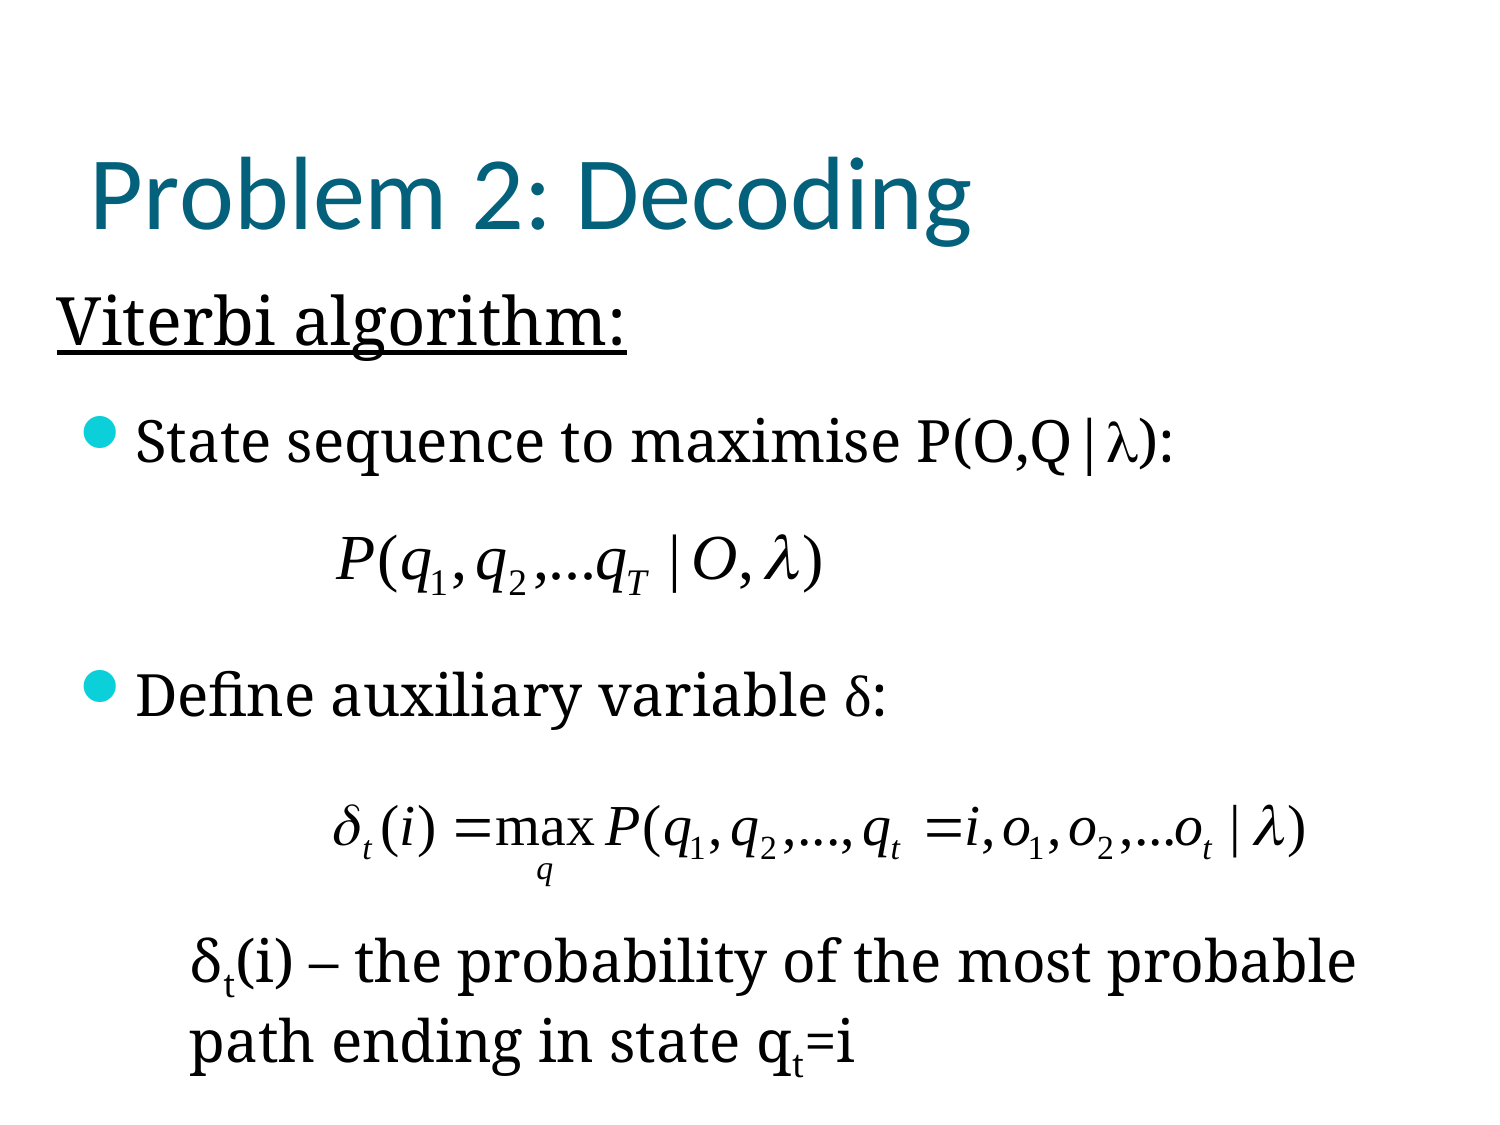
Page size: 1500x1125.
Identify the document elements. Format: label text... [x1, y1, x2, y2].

text_box δt(i) – the probability of the most probable path ending in state qt=i [175, 916, 1374, 1092]
text_box Viterbi algorithm: [41, 270, 642, 367]
chart [324, 515, 833, 607]
title Problem 2: Decoding [75, 75, 1426, 301]
chart [324, 786, 1317, 898]
list State sequence to maximise P(O,Q|): Define auxiliary variable δ: [64, 397, 1400, 1034]
